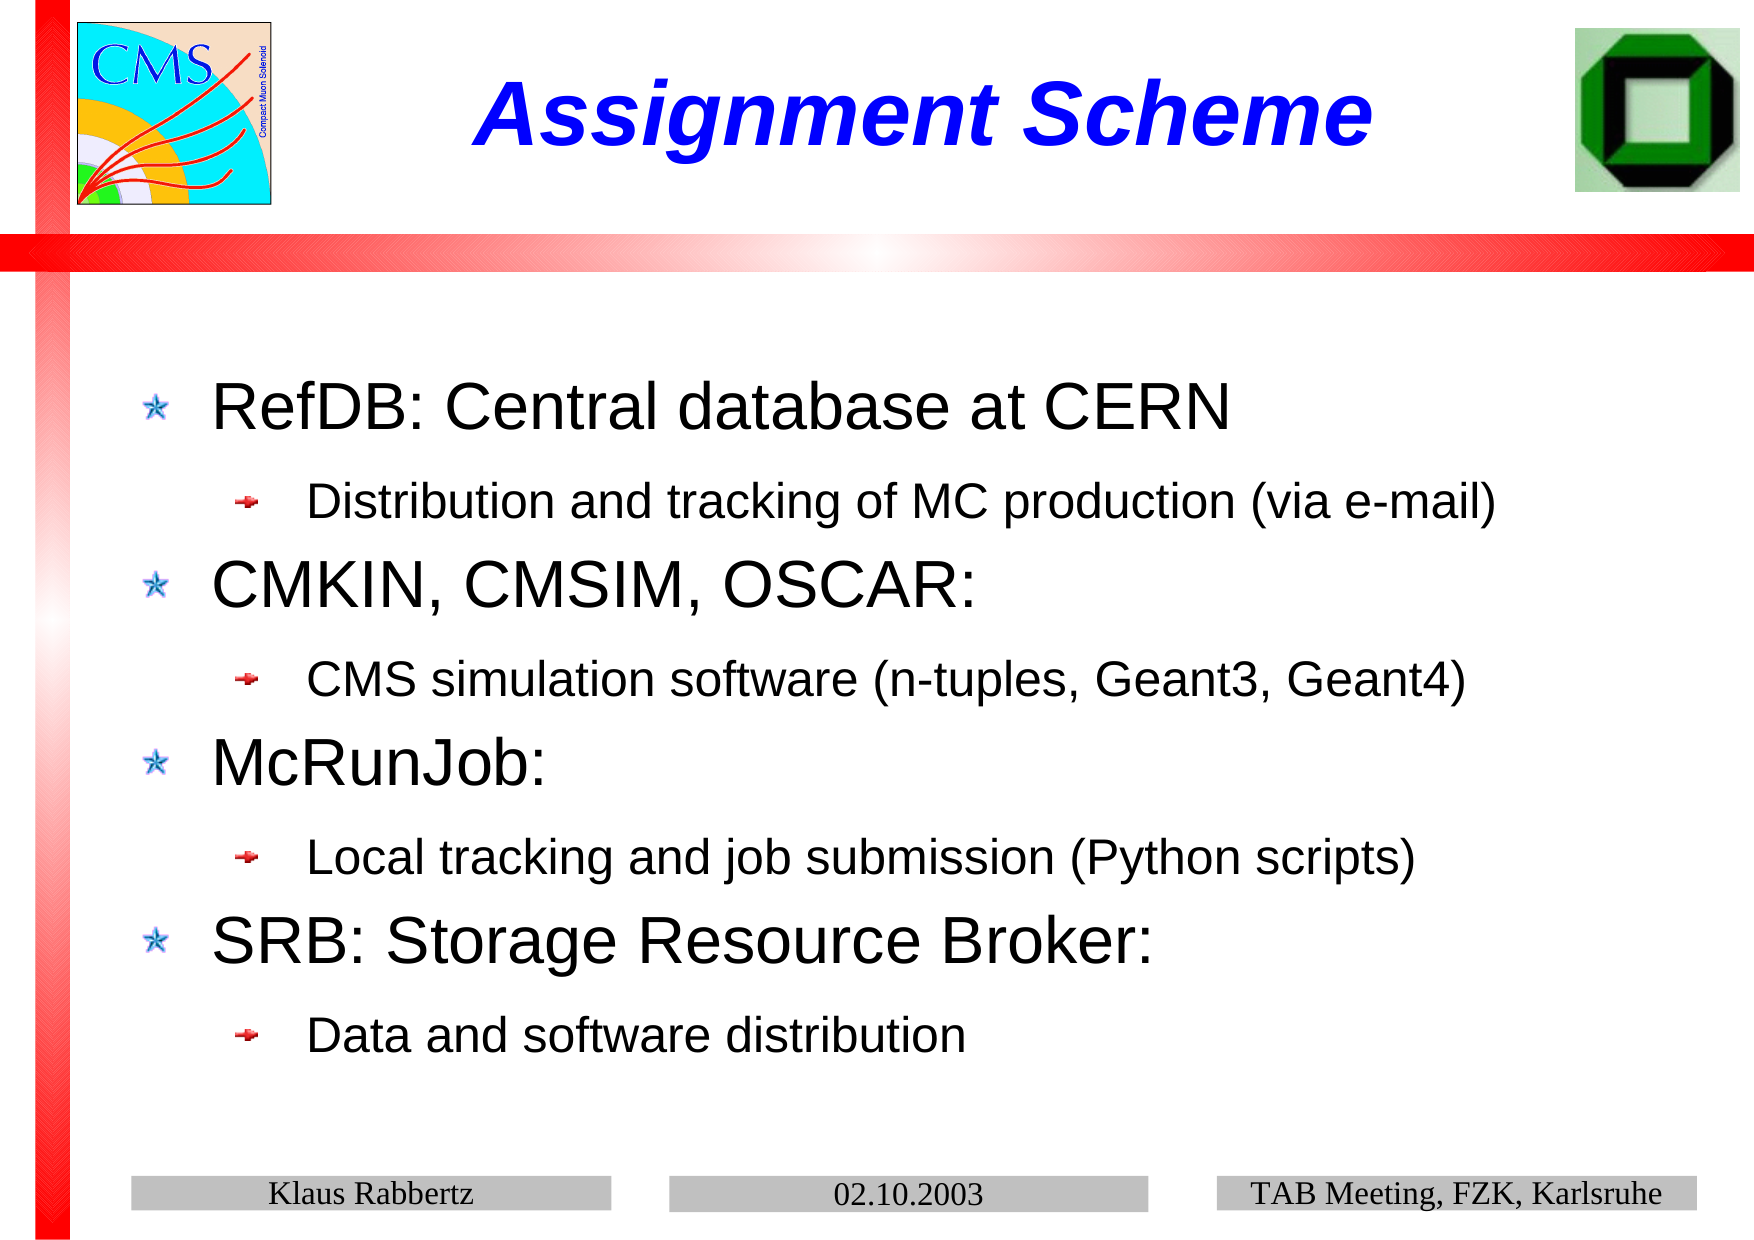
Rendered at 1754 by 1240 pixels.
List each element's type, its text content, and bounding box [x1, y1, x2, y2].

picture [1575, 28, 1740, 192]
title Assignment Scheme [282, 10, 1566, 218]
picture [76, 21, 272, 205]
list RefDB: Central database at CERN Distribution and tracking of MC production (via e-mail) CMKIN, CMSIM, OSCAR: CMS simulation software (n-tuples, Geant3, Geant4) McRunJob: Local tracking and job submission (Python scripts) SRB: Storage Resource Broker: Data and software distribution [128, 369, 1627, 1126]
